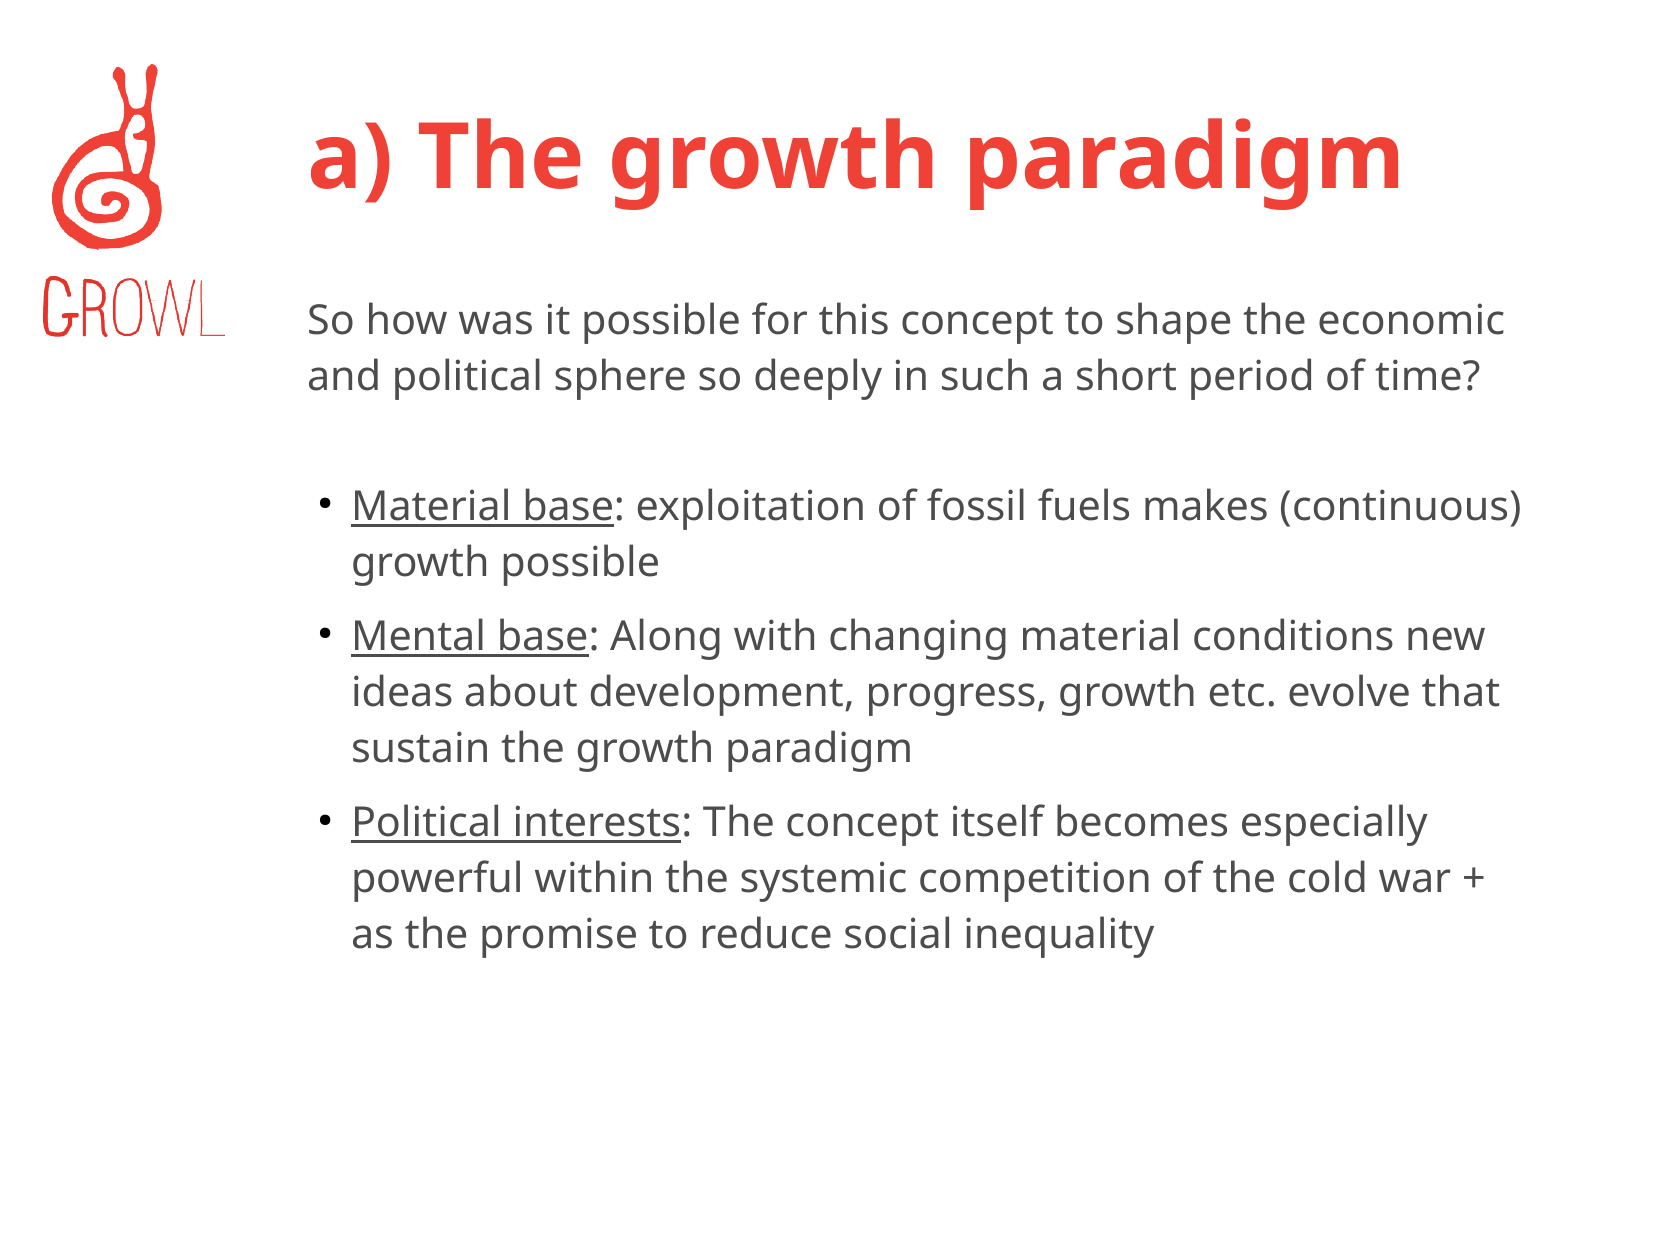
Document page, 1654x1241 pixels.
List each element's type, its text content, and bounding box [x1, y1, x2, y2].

title a) The growth paradigm [307, 49, 1571, 257]
list So how was it possible for this concept to shape the economic and political sphere so deeply in such a short period of time? Material base: exploitation of fossil fuels makes (continuous) growth possible Mental base: Along with changing material conditions new ideas about development, progress, growth etc. evolve that sustain the growth paradigm Political interests: The concept itself becomes especially powerful within the systemic competition of the cold war + as the promise to reduce social inequality [307, 290, 1538, 1010]
picture [43, 64, 225, 337]
